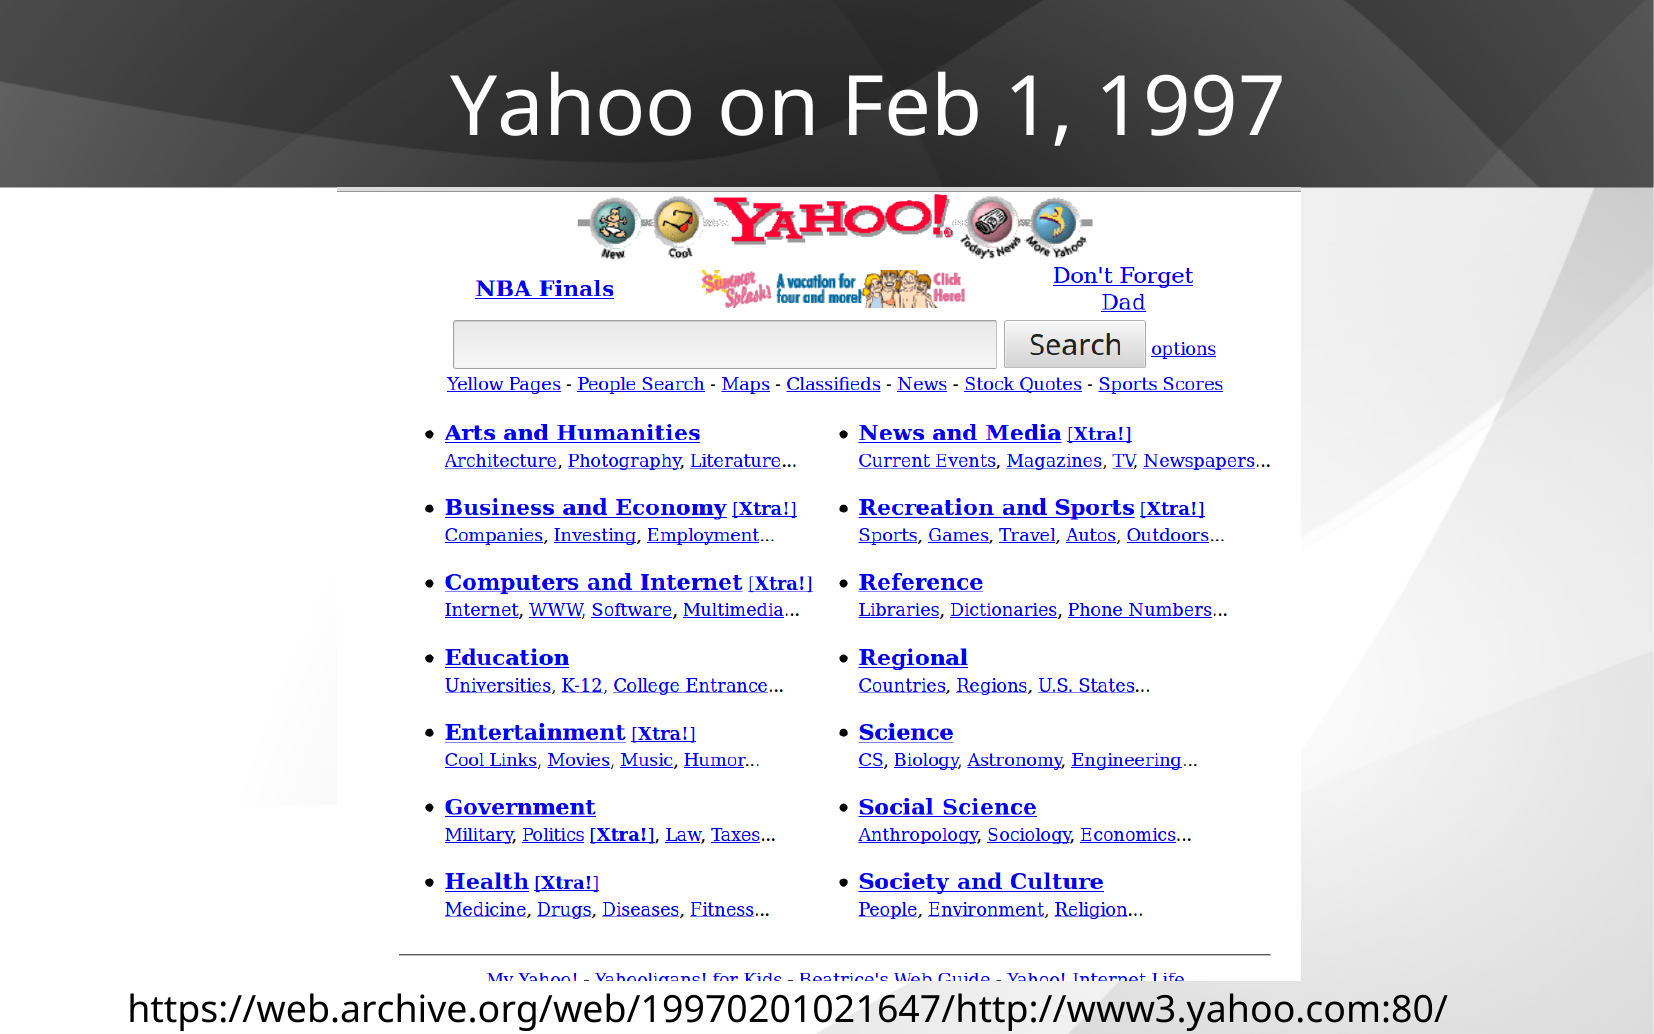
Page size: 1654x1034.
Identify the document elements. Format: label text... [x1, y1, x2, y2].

title Yahoo on Feb 1, 1997 [124, 0, 1613, 208]
picture [0, 0, 1654, 1034]
text_box https://web.archive.org/web/19970201021647/http://www3.yahoo.com:80/ [112, 975, 1560, 1034]
